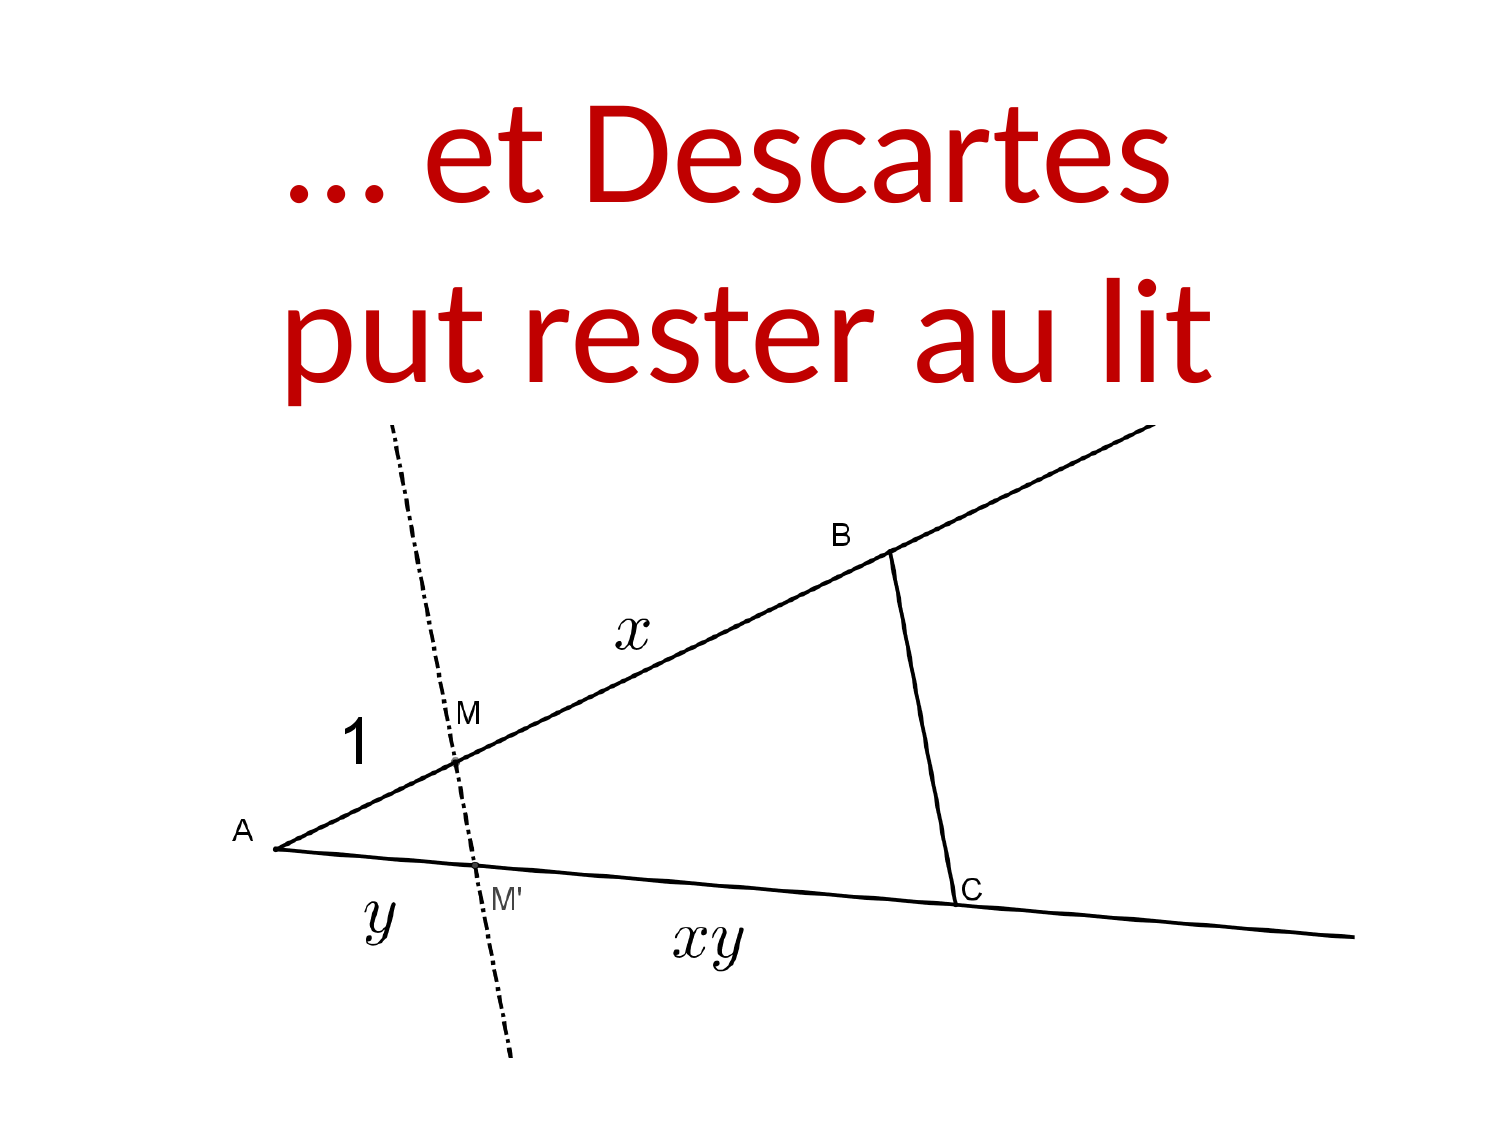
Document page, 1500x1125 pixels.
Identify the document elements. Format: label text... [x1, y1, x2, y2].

picture [135, 425, 1355, 1058]
title … et Descartes put rester au lit [0, 45, 1495, 350]
